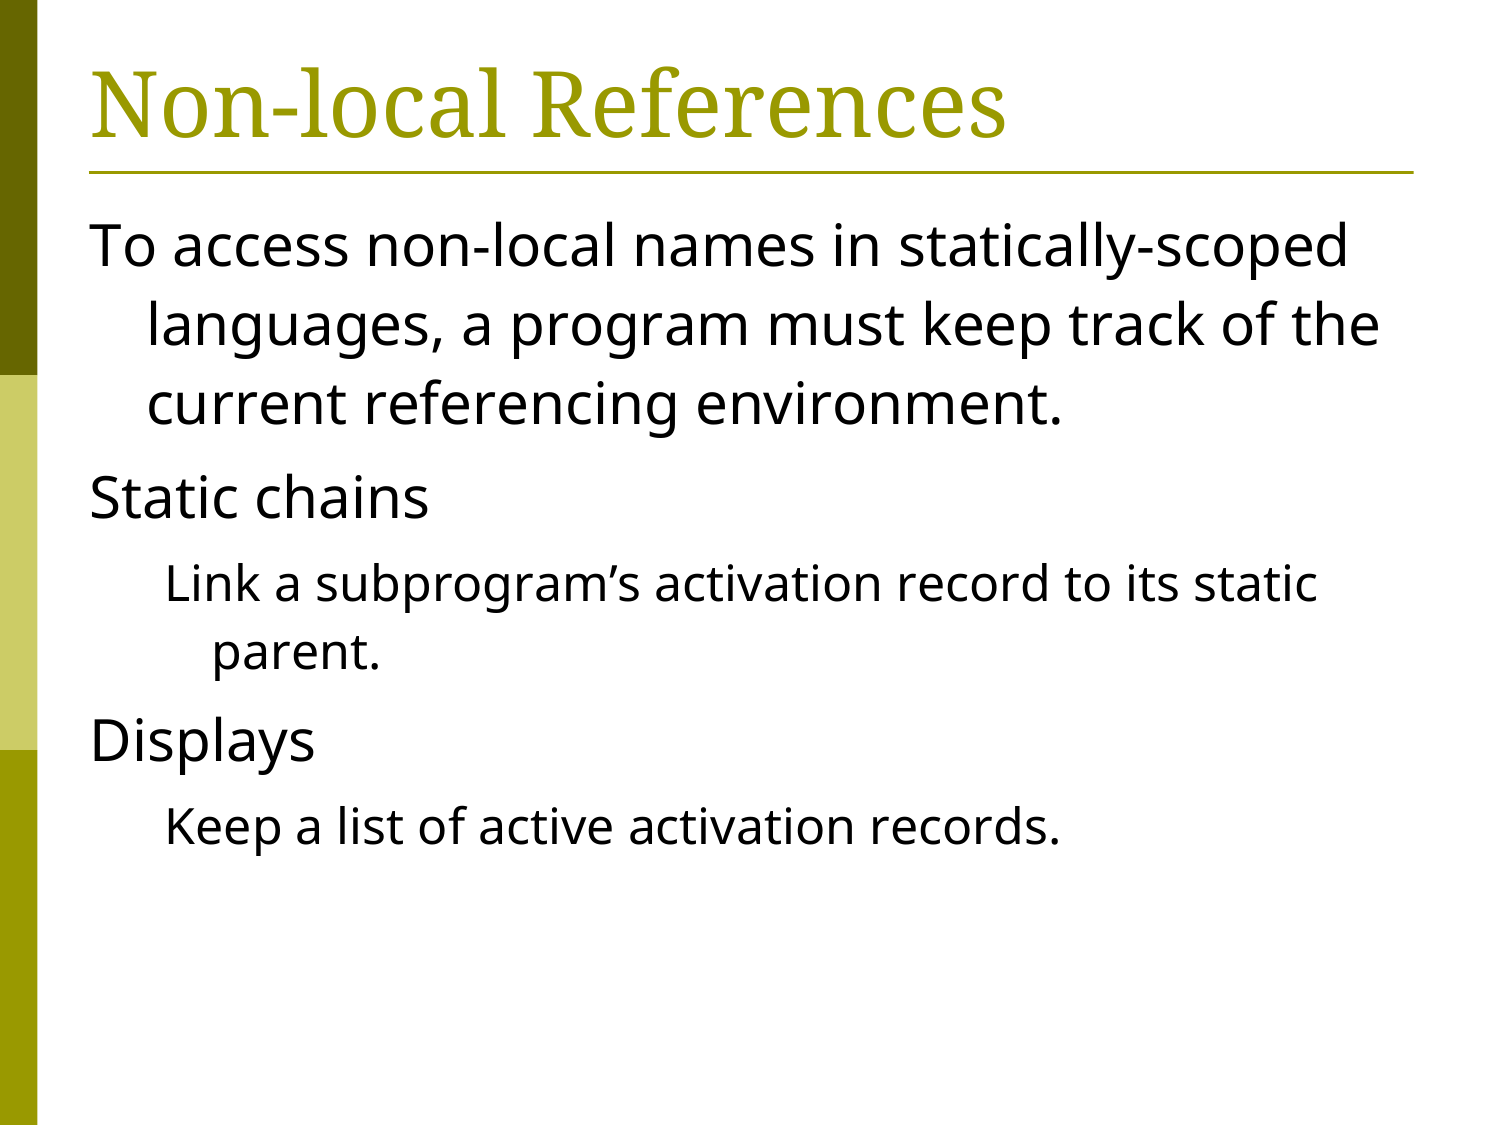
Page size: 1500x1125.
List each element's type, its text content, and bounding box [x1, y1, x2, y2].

title Non-local References [75, 45, 1426, 173]
list To access non-local names in statically-scoped languages, a program must keep track of the current referencing environment. Static chains Link a subprogram’s activation record to its static parent. Displays Keep a list of active activation records. [75, 196, 1426, 1006]
